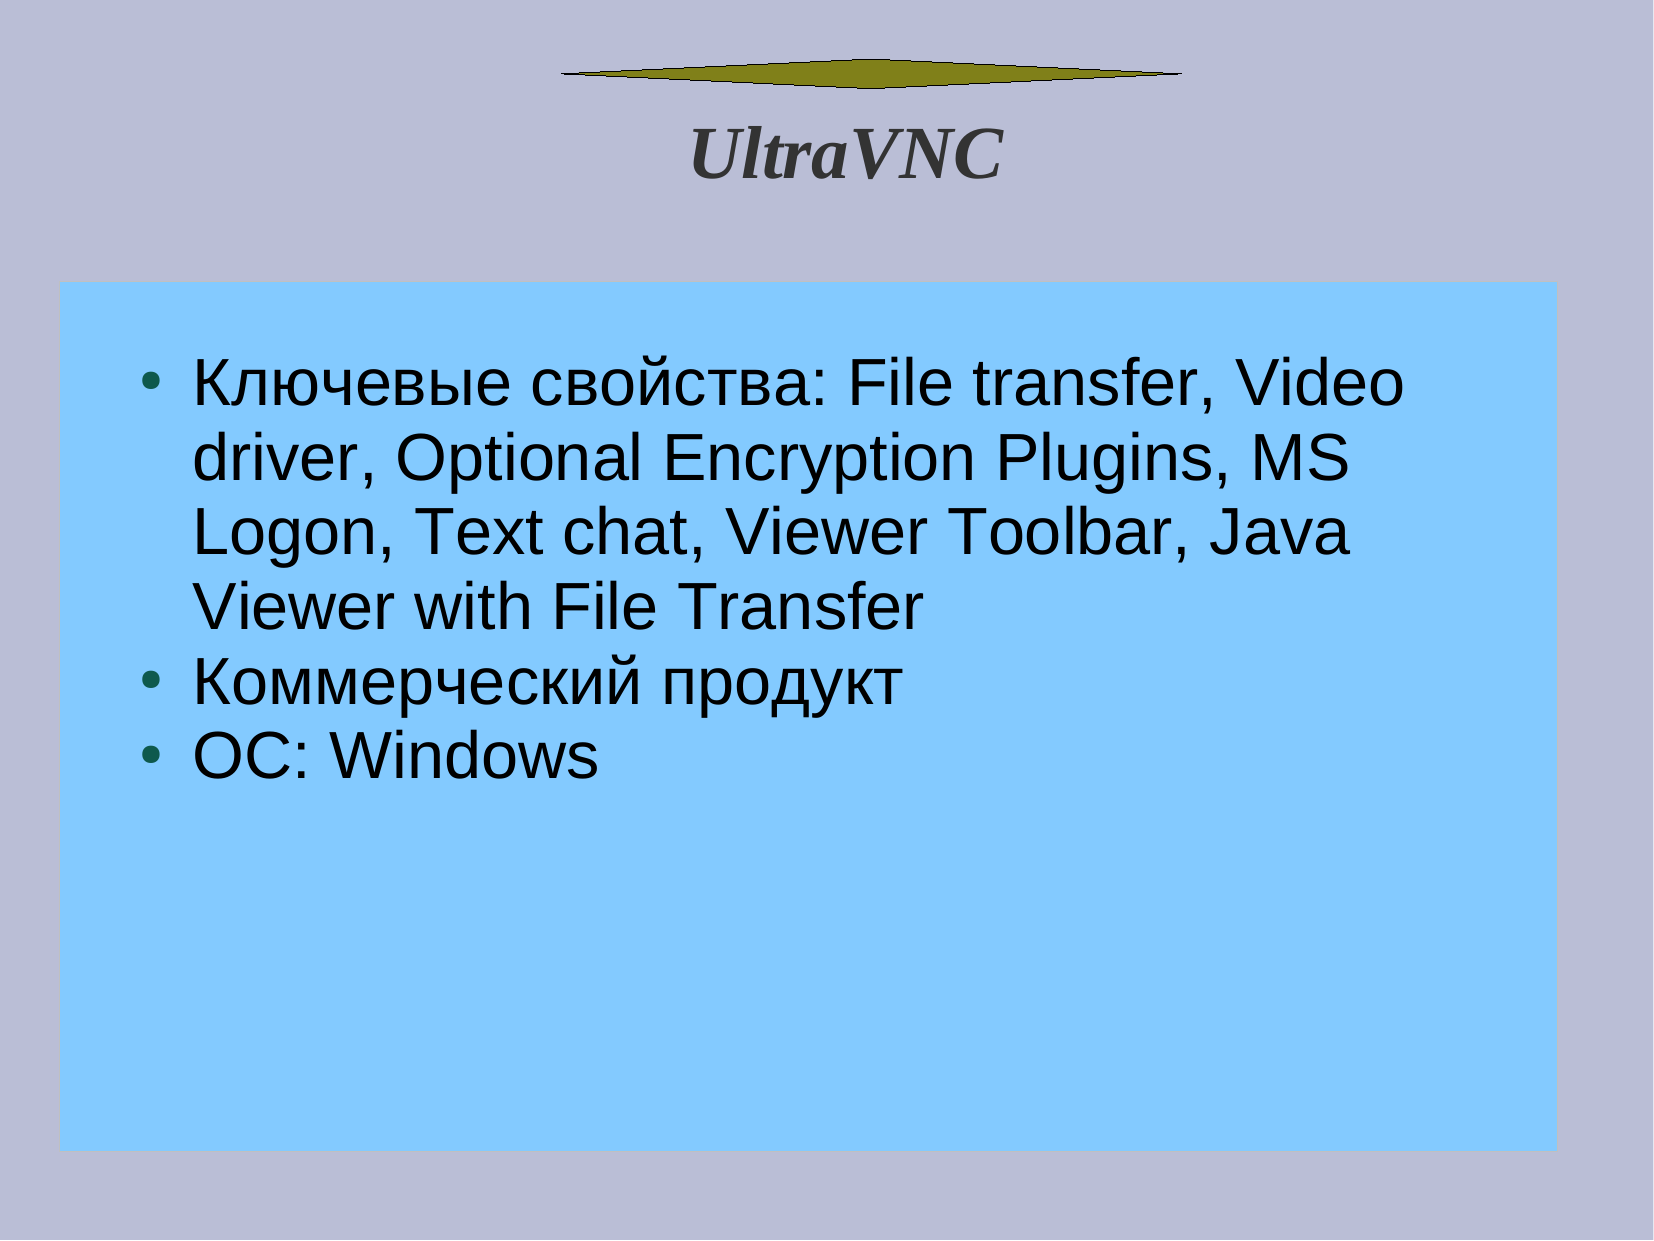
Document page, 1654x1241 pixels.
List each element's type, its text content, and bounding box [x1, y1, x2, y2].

title UltraVNC [82, 56, 1571, 250]
list Ключевые свойства: File transfer, Video driver, Optional Encryption Plugins, MS Logon, Text chat, Viewer Toolbar, Java Viewer with File Transfer Коммерческий продукт OC: Windows [121, 344, 1534, 1127]
